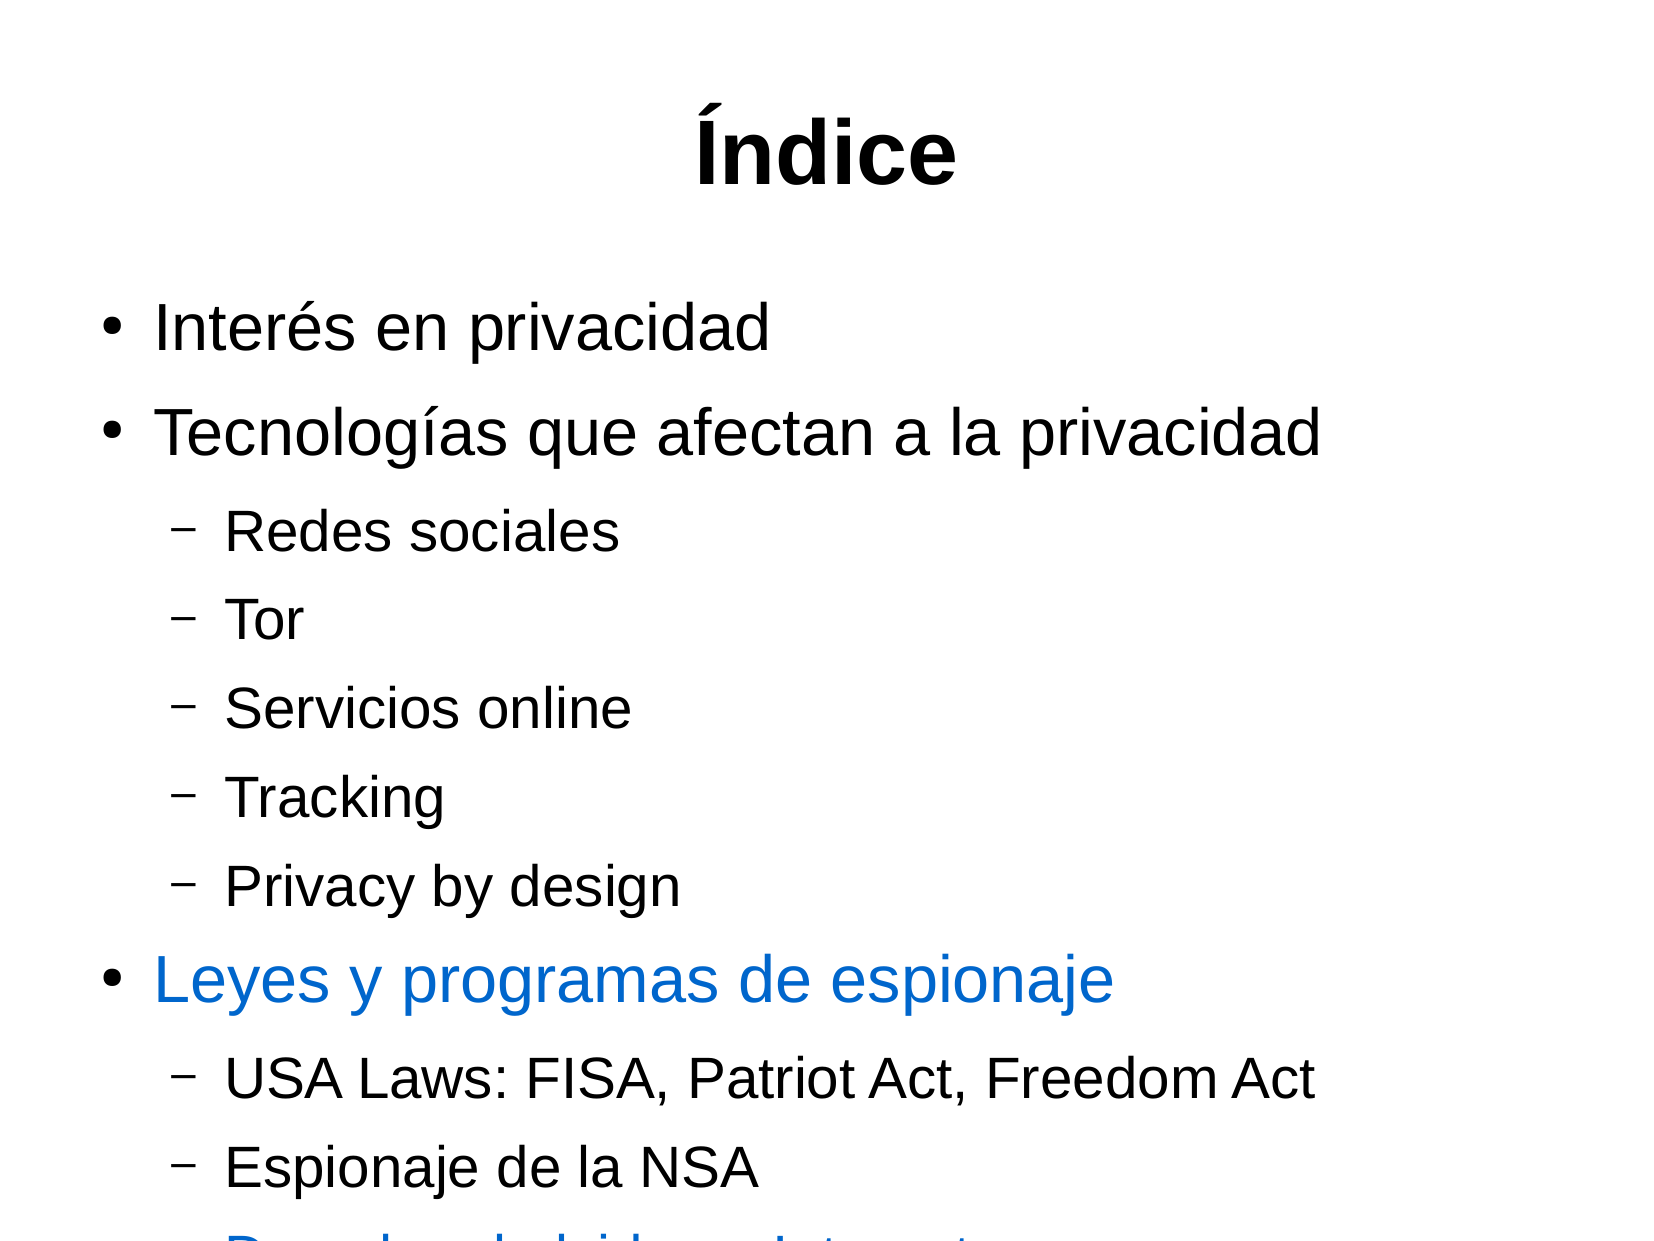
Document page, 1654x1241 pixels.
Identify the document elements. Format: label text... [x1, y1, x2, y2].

list Interés en privacidad Tecnologías que afectan a la privacidad Redes sociales Tor Servicios online Tracking Privacy by design Leyes y programas de espionaje USA Laws: FISA, Patriot Act, Freedom Act Espionaje de la NSA Derecho al olvido en Internet Cibercrimen y privacidad [82, 290, 1571, 1010]
title Índice [82, 49, 1571, 257]
